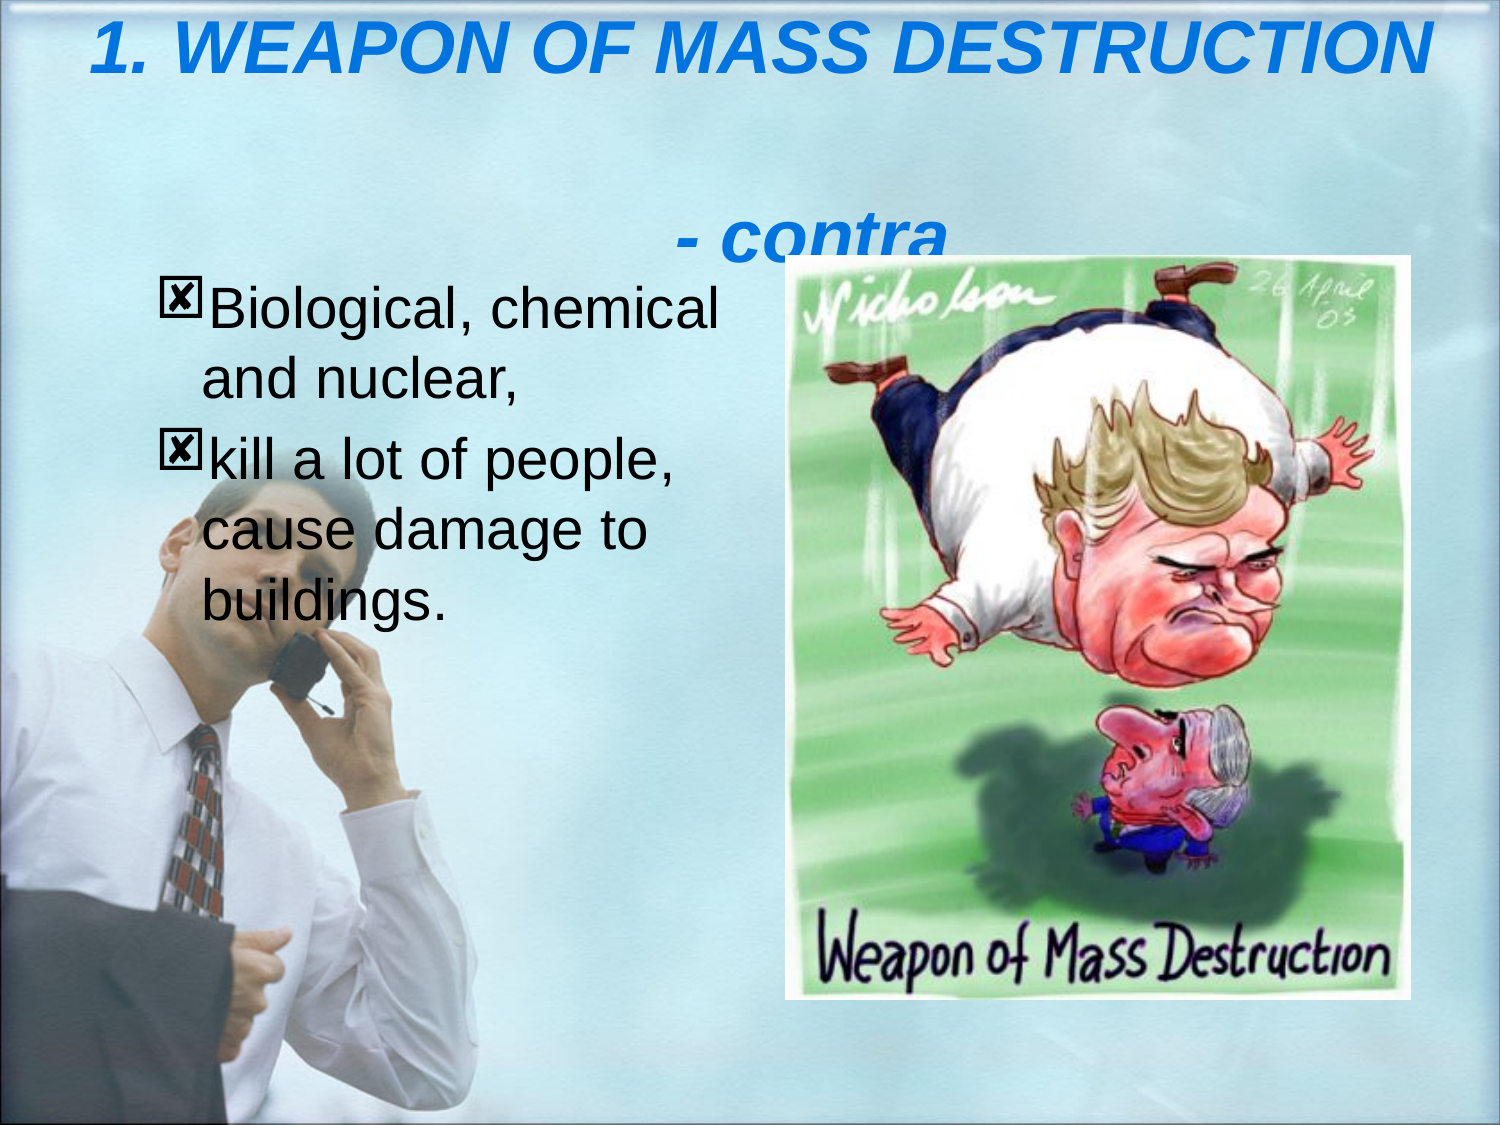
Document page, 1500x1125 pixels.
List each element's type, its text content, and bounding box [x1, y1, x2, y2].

list Biological, chemical and nuclear, kill a lot of people, cause damage to buildings. [64, 262, 810, 1005]
picture [0, 0, 1500, 1125]
title 1. WEAPON OF MASS DESTRUCTION - contra [64, 45, 1459, 233]
